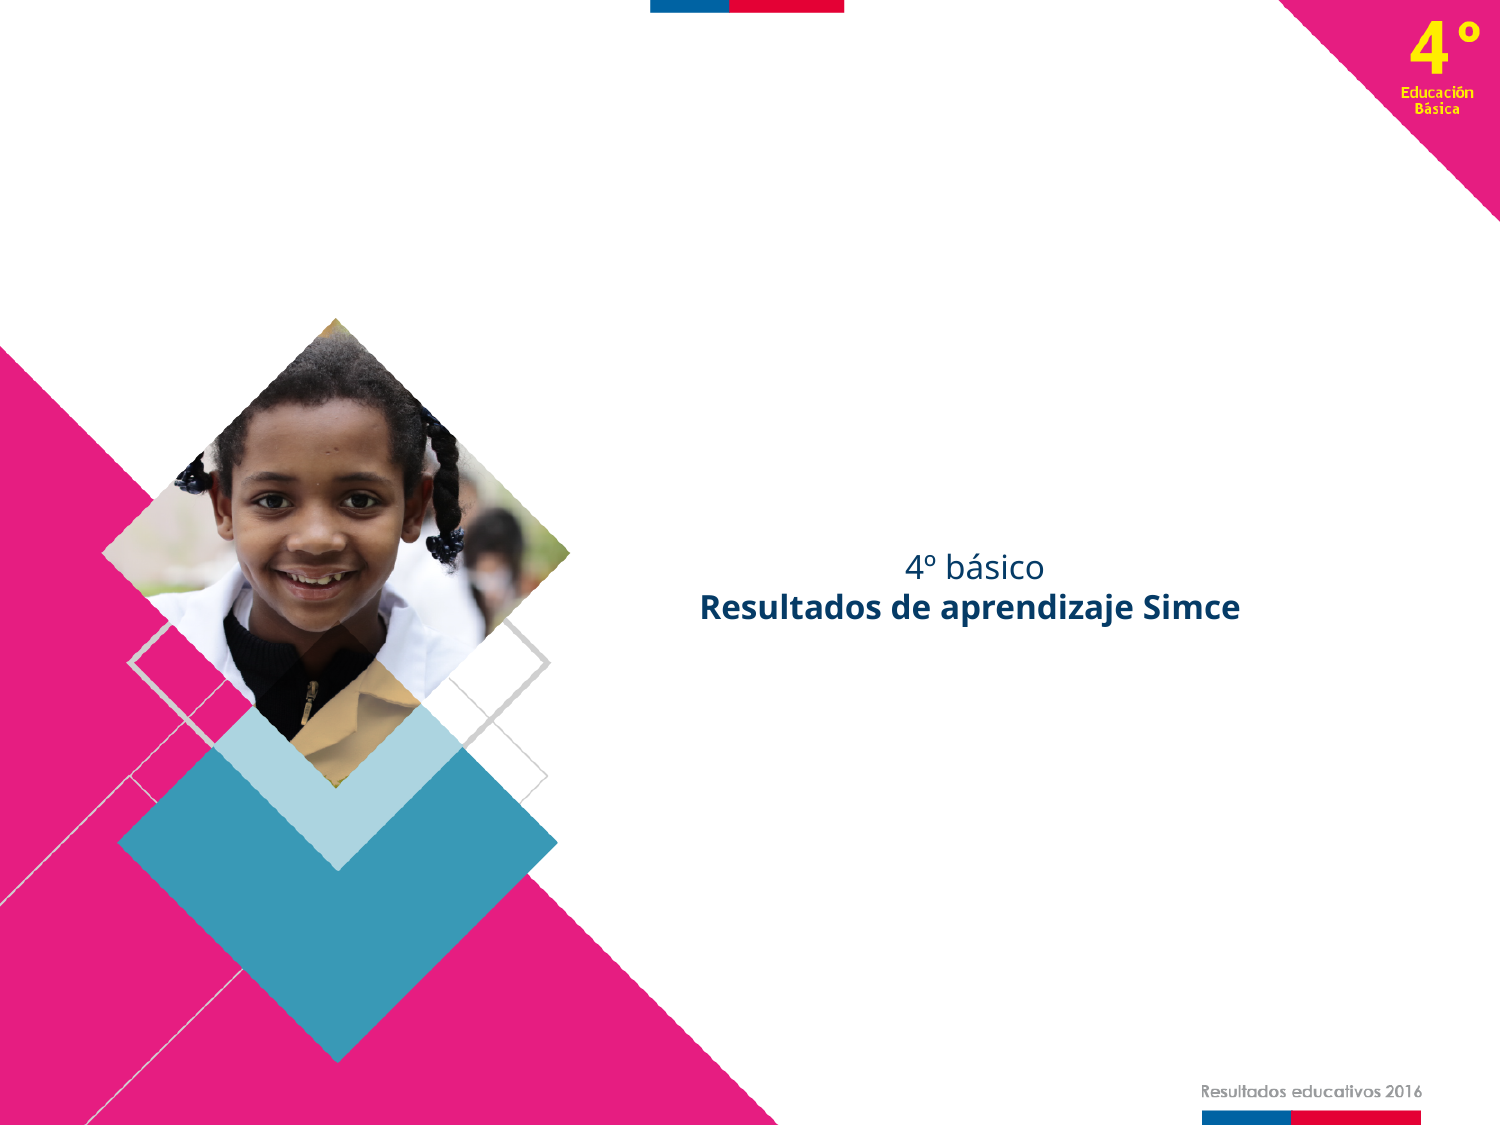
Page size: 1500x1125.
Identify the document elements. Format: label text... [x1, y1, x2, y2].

text_box 4º básico Resultados de aprendizaje Simce [572, 538, 1377, 676]
picture [0, 0, 1500, 1125]
